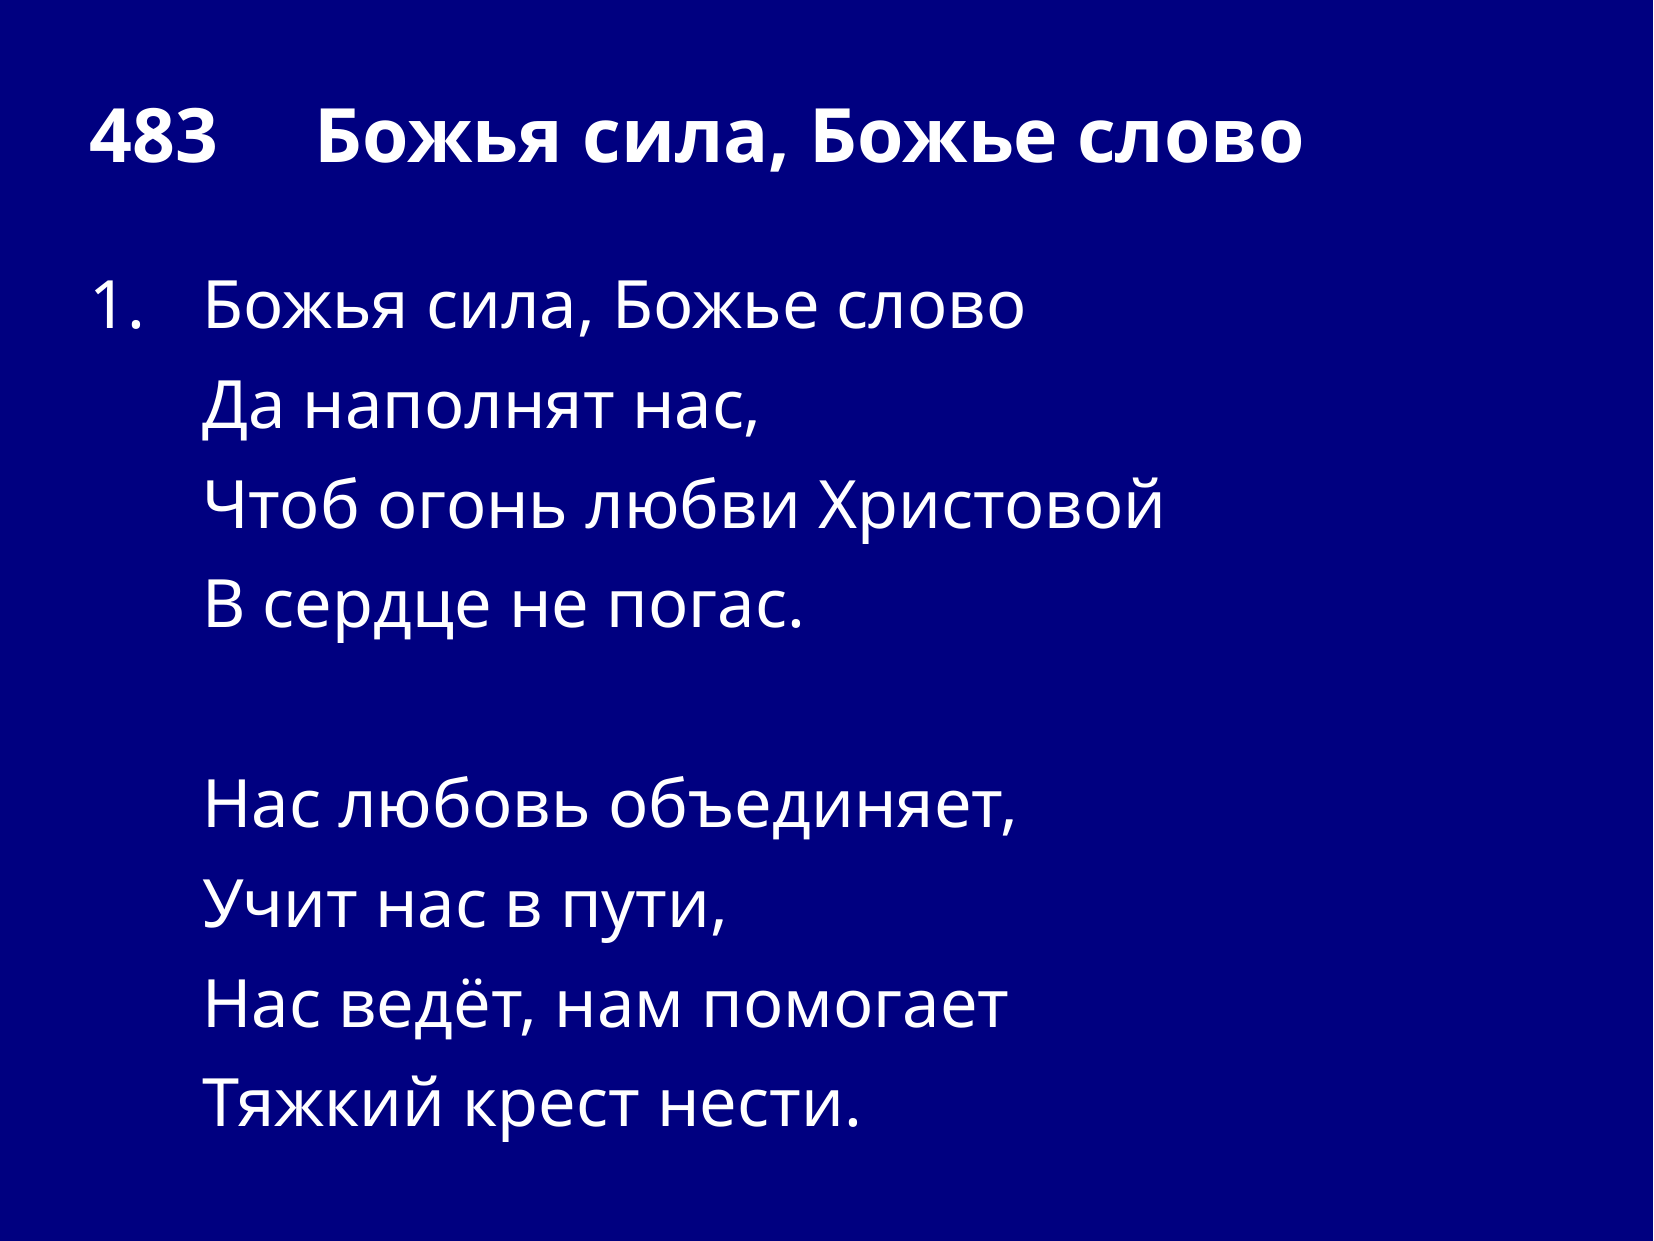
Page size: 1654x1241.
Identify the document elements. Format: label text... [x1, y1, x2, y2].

text_box 483 Божья сила, Божье слово [75, 75, 1576, 188]
text_box 1. Божья сила, Божье слово Да наполнят нас, Чтоб огонь любви Христовой В сердце не погас. Нас любовь объединяет, Учит нас в пути, Нас ведёт, нам помогает Тяжкий крест нести. [75, 188, 1576, 1163]
